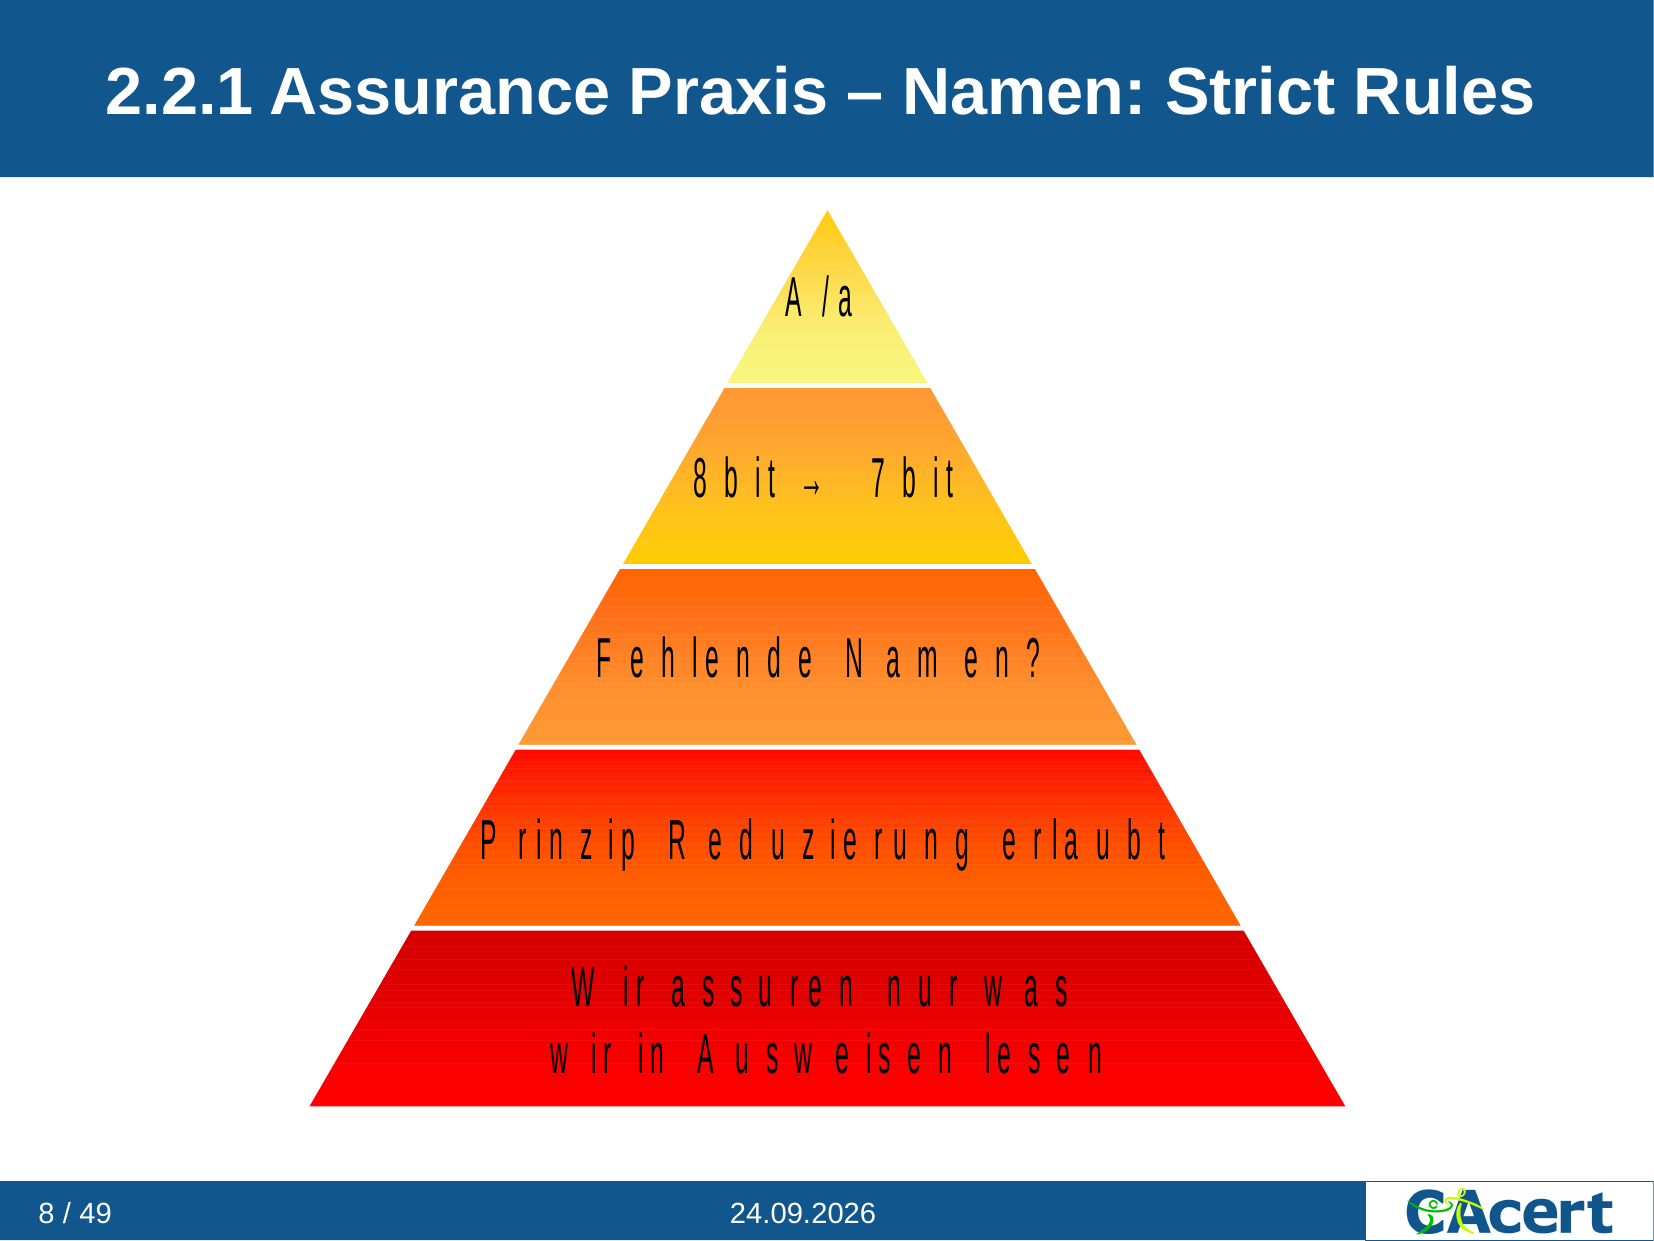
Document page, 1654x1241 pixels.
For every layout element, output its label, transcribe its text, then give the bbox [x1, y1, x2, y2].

picture [1406, 1187, 1613, 1235]
picture [298, 135, 1359, 1182]
title 2.2.1 Assurance Praxis – Namen: Strict Rules [76, 17, 1565, 166]
